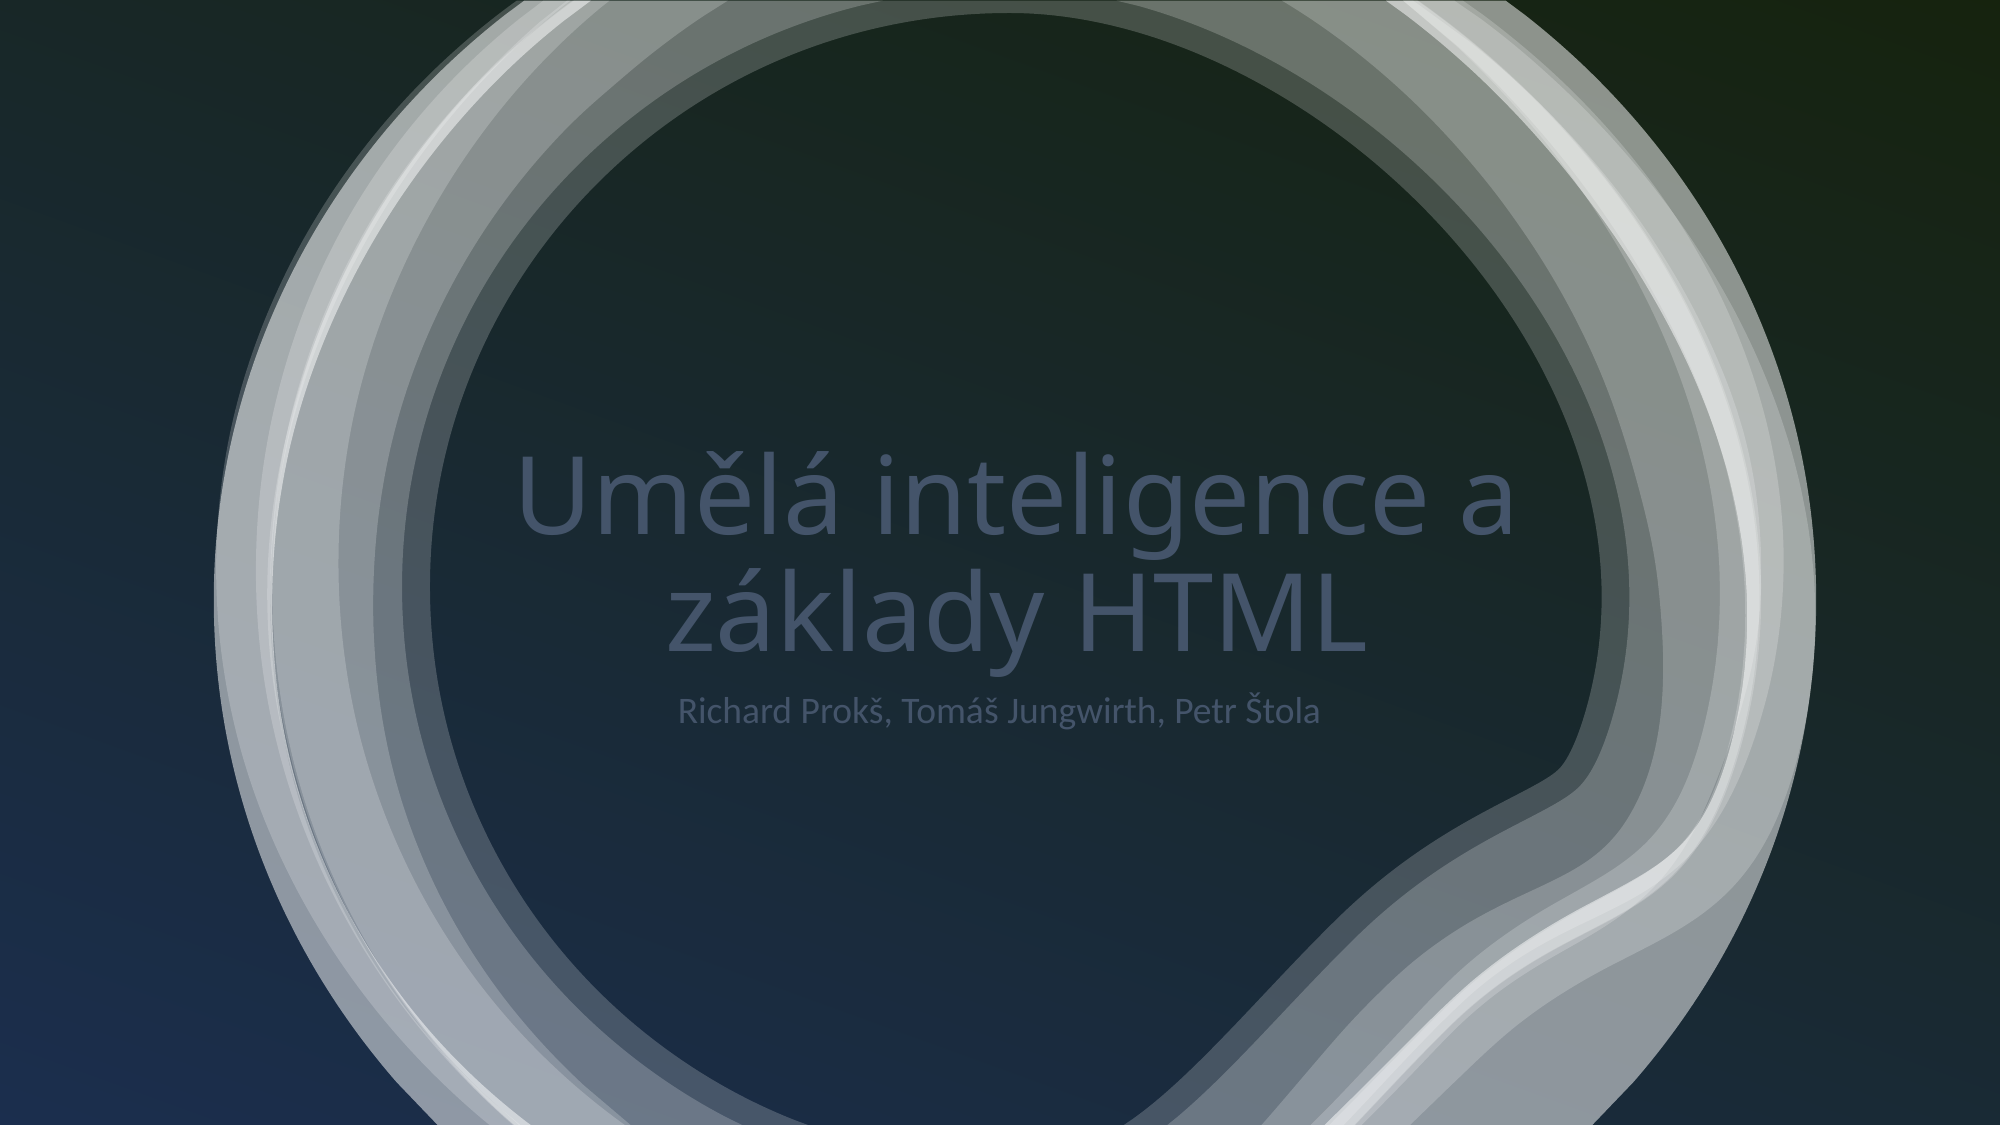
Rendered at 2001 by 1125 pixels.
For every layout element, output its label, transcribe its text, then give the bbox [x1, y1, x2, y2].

text_box [0, 0, 2000, 1125]
title Umělá inteligence a základy HTML [358, 303, 1676, 683]
subtitle Richard Prokš, Tomáš Jungwirth, Petr Štola [527, 683, 1473, 796]
